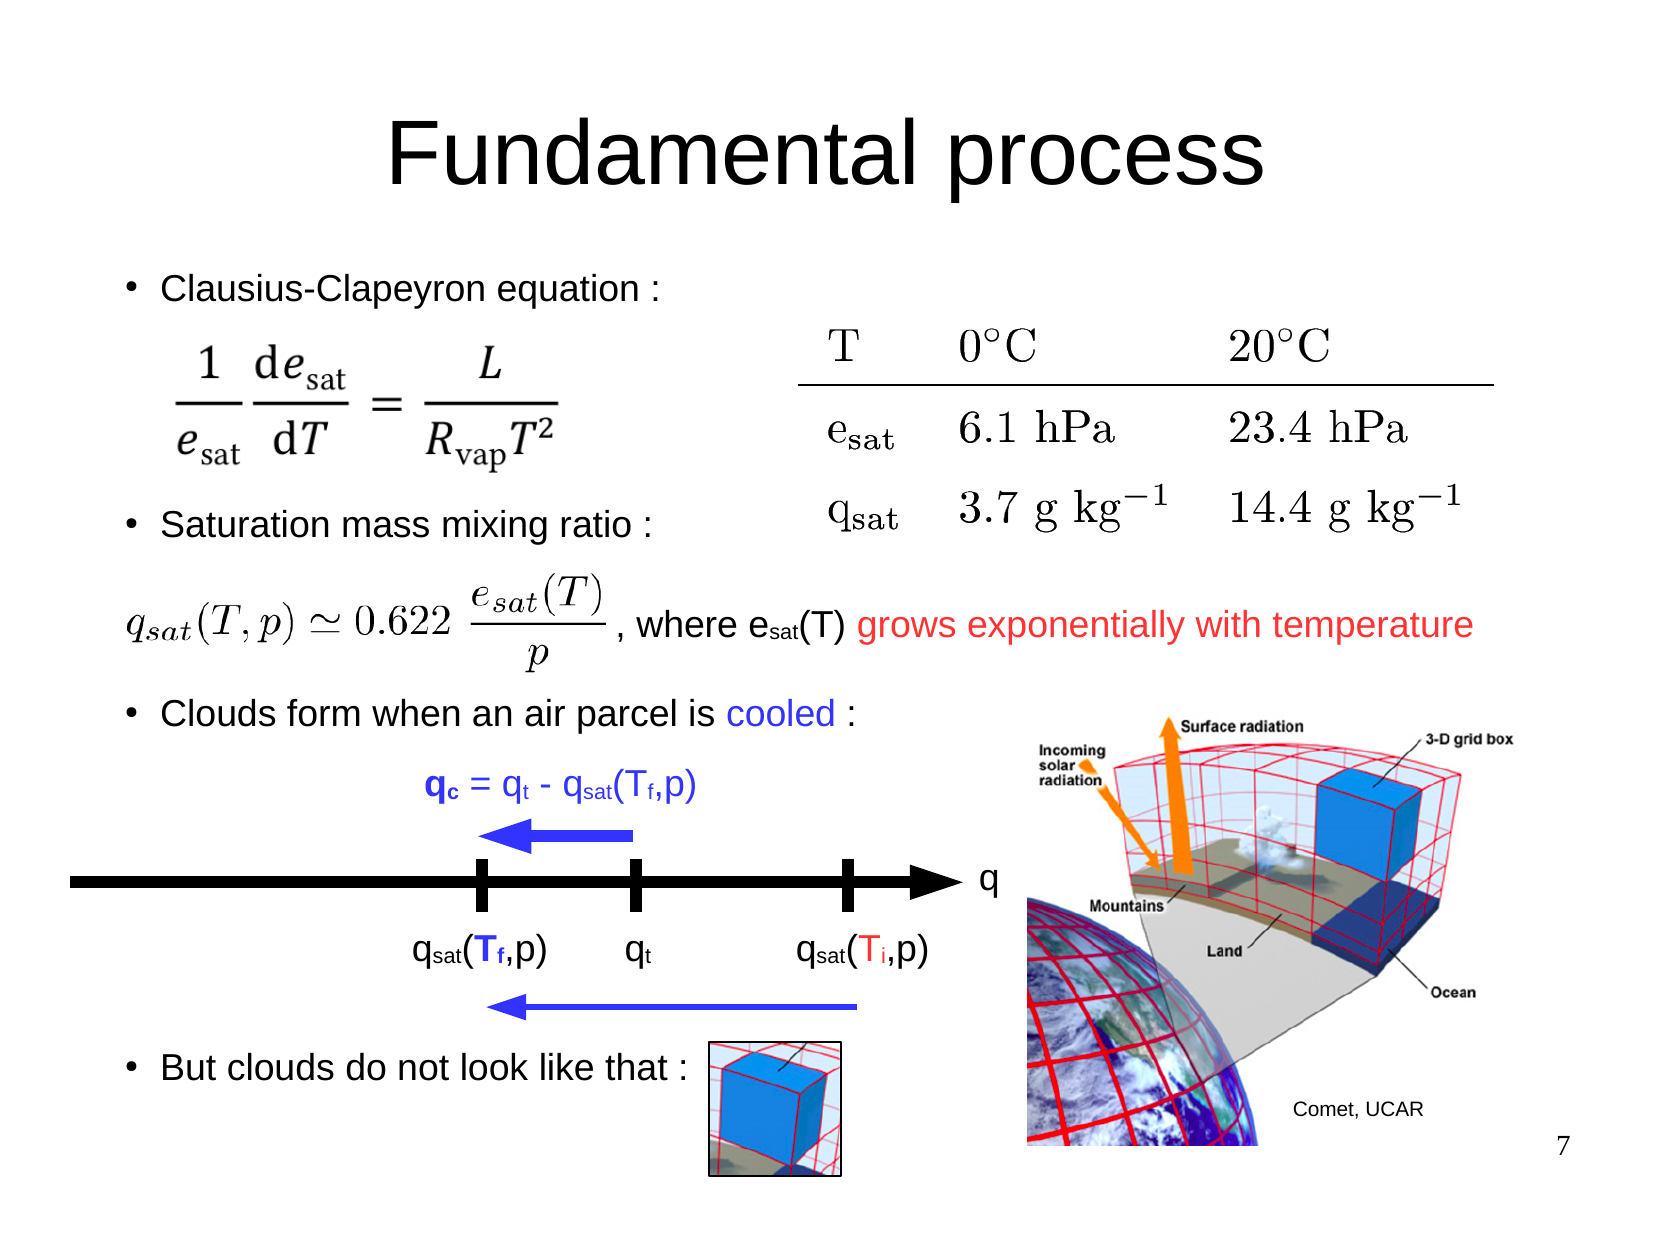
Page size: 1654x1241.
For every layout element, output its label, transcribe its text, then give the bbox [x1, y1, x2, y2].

text_box qt [609, 920, 667, 990]
text_box , where esat(T) grows exponentially with temperature [600, 595, 1490, 666]
picture [710, 1042, 840, 1176]
picture [1027, 705, 1531, 1146]
text_box q [964, 849, 1015, 907]
text_box Comet, UCAR [1278, 1089, 1439, 1129]
text_box qc = qt - qsat(Tf,p) [409, 755, 713, 825]
picture [158, 335, 581, 488]
text_box Clouds form when an air parcel is cooled : [110, 684, 872, 742]
text_box qsat(Ti,p) [781, 919, 945, 990]
title Fundamental process [82, 49, 1571, 257]
text_box But clouds do not look like that : [110, 1039, 715, 1097]
picture [792, 313, 1508, 557]
text_box Clausius-Clapeyron equation : [109, 259, 676, 317]
text_box Saturation mass mixing ratio : [110, 496, 669, 553]
text_box qsat(Tf,p) [397, 920, 564, 990]
picture [116, 553, 637, 683]
